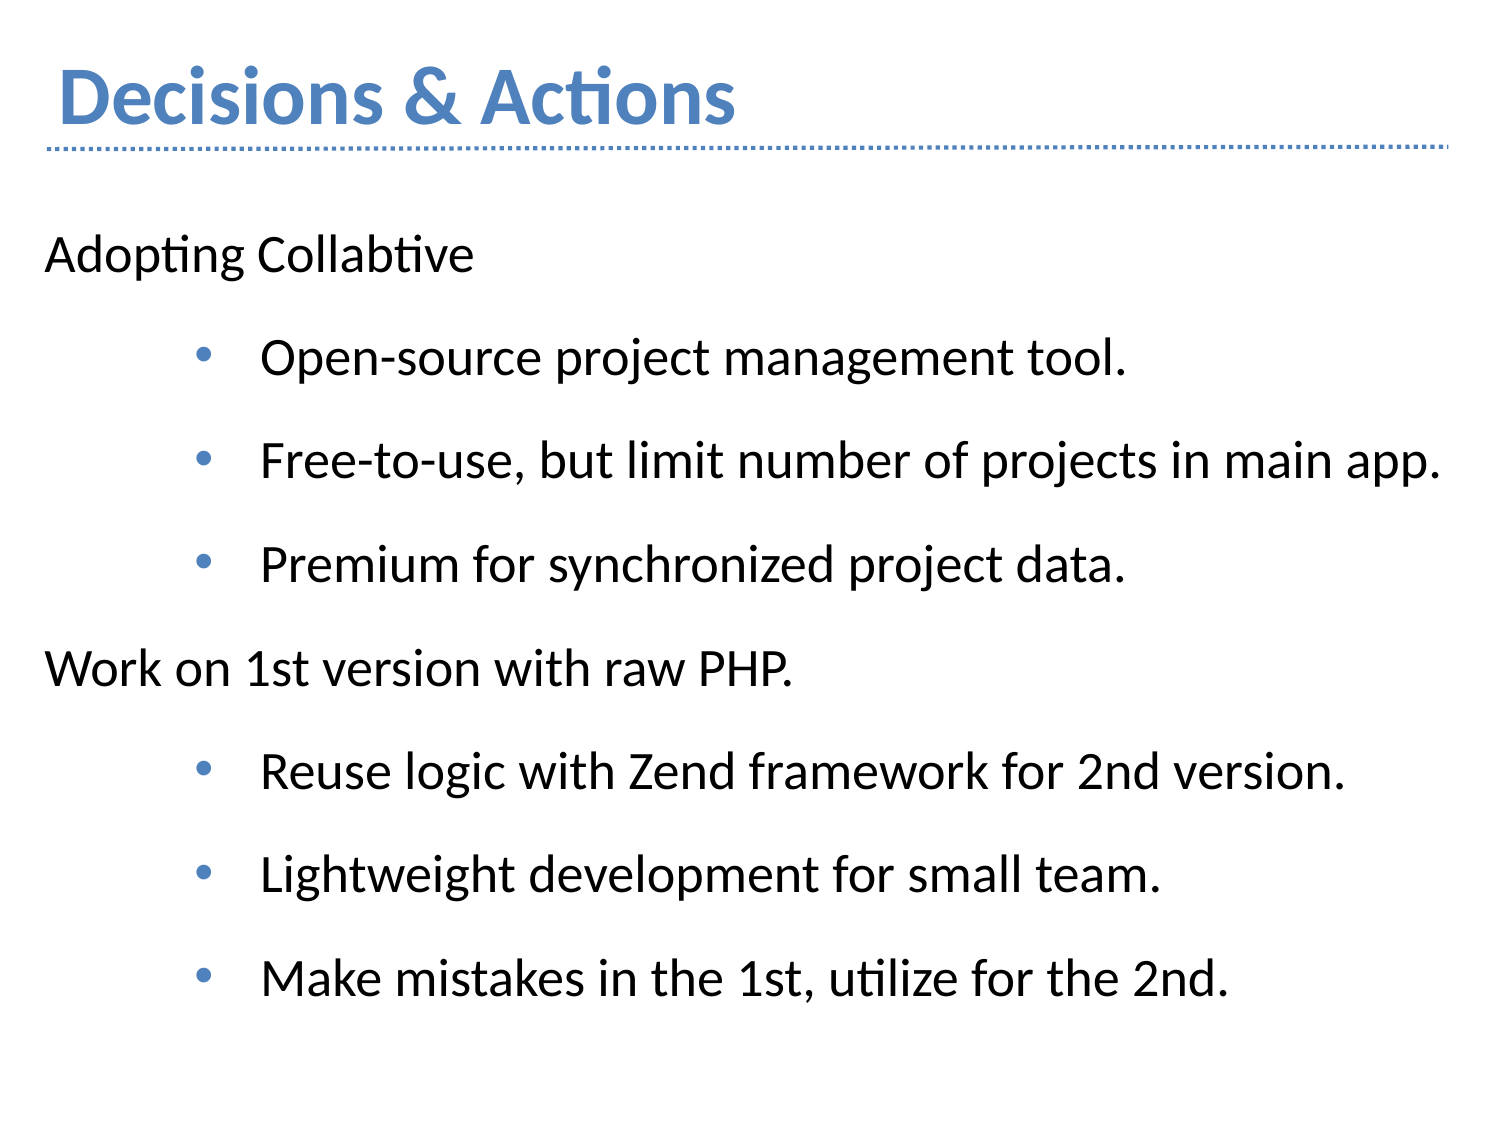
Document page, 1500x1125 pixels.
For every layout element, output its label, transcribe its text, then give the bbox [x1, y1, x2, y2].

text_box Adopting Collabtive Open-source project management tool. Free-to-use, but limit number of projects in main app. Premium for synchronized project data. Work on 1st version with raw PHP. Reuse logic with Zend framework for 2nd version. Lightweight development for small team. Make mistakes in the 1st, utilize for the 2nd. [29, 184, 1500, 1080]
text_box Decisions & Actions [58, 41, 1442, 136]
